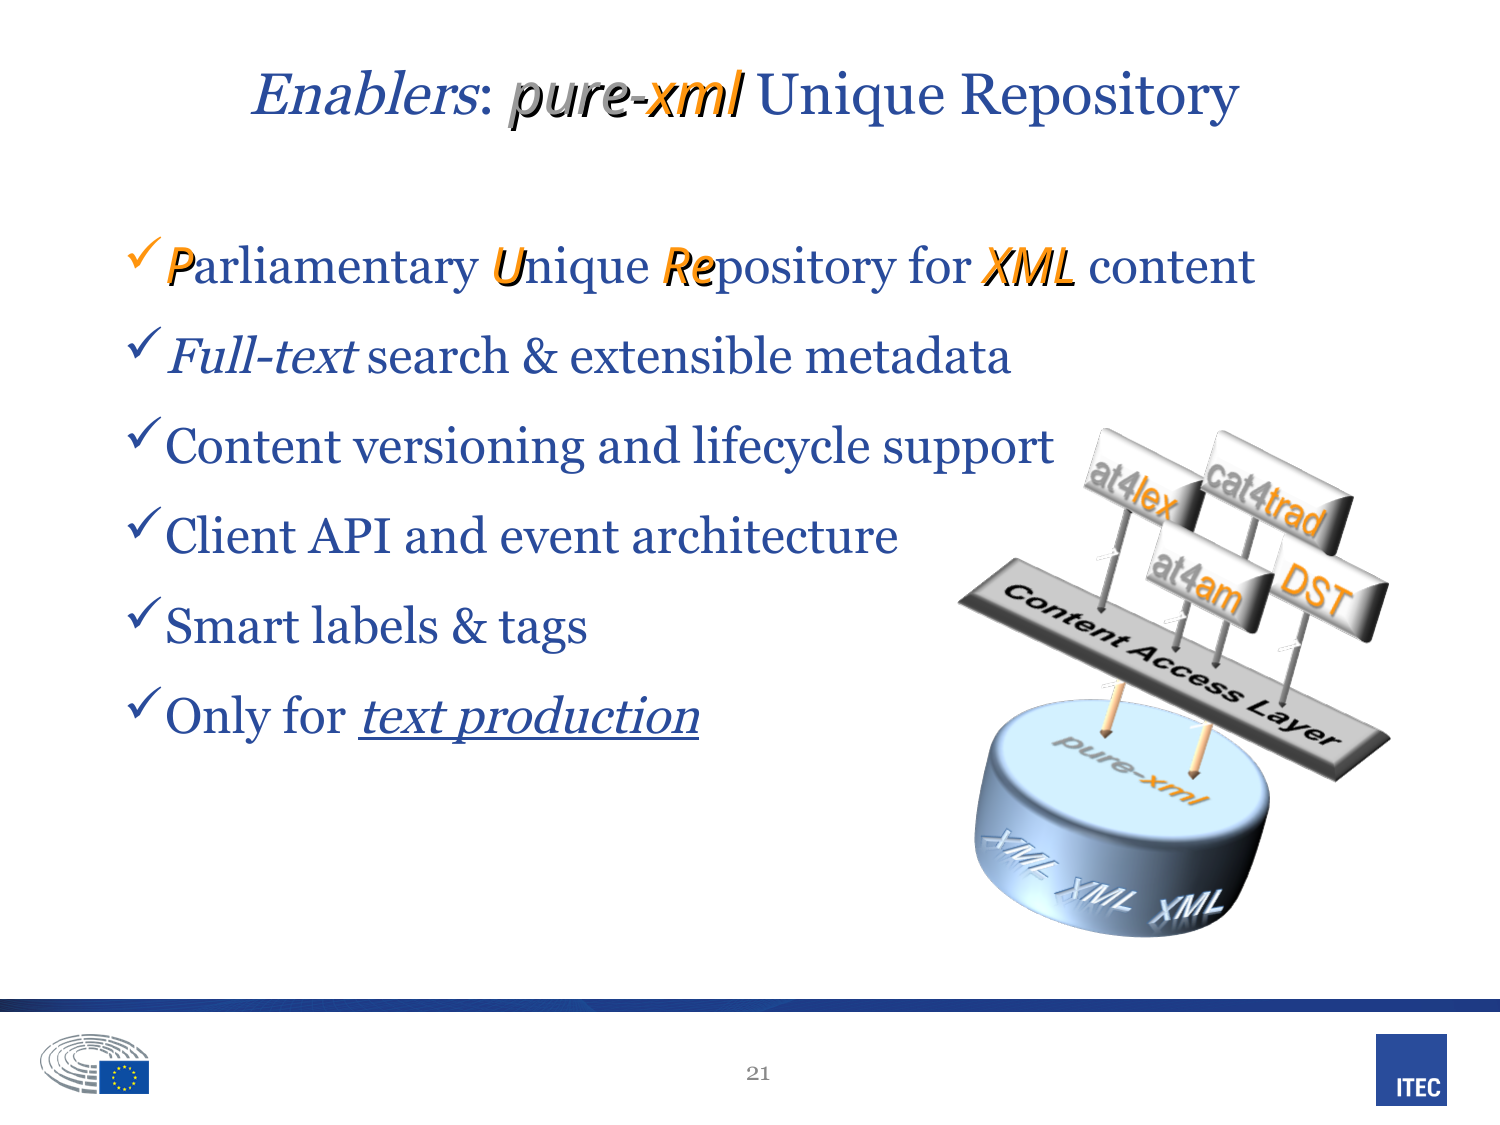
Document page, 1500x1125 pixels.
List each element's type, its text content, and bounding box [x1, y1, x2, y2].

picture [40, 1034, 149, 1094]
picture [910, 414, 1400, 985]
picture [0, 999, 1500, 1012]
picture [1376, 1034, 1447, 1106]
text_box Enablers: pure-xml Unique Repository [0, 33, 1489, 149]
text_box Parliamentary Unique Repository for XML content Full-text search & extensible metadata Content versioning and lifecycle support Client API and event architecture Smart labels & tags Only for text production [33, 196, 1459, 700]
